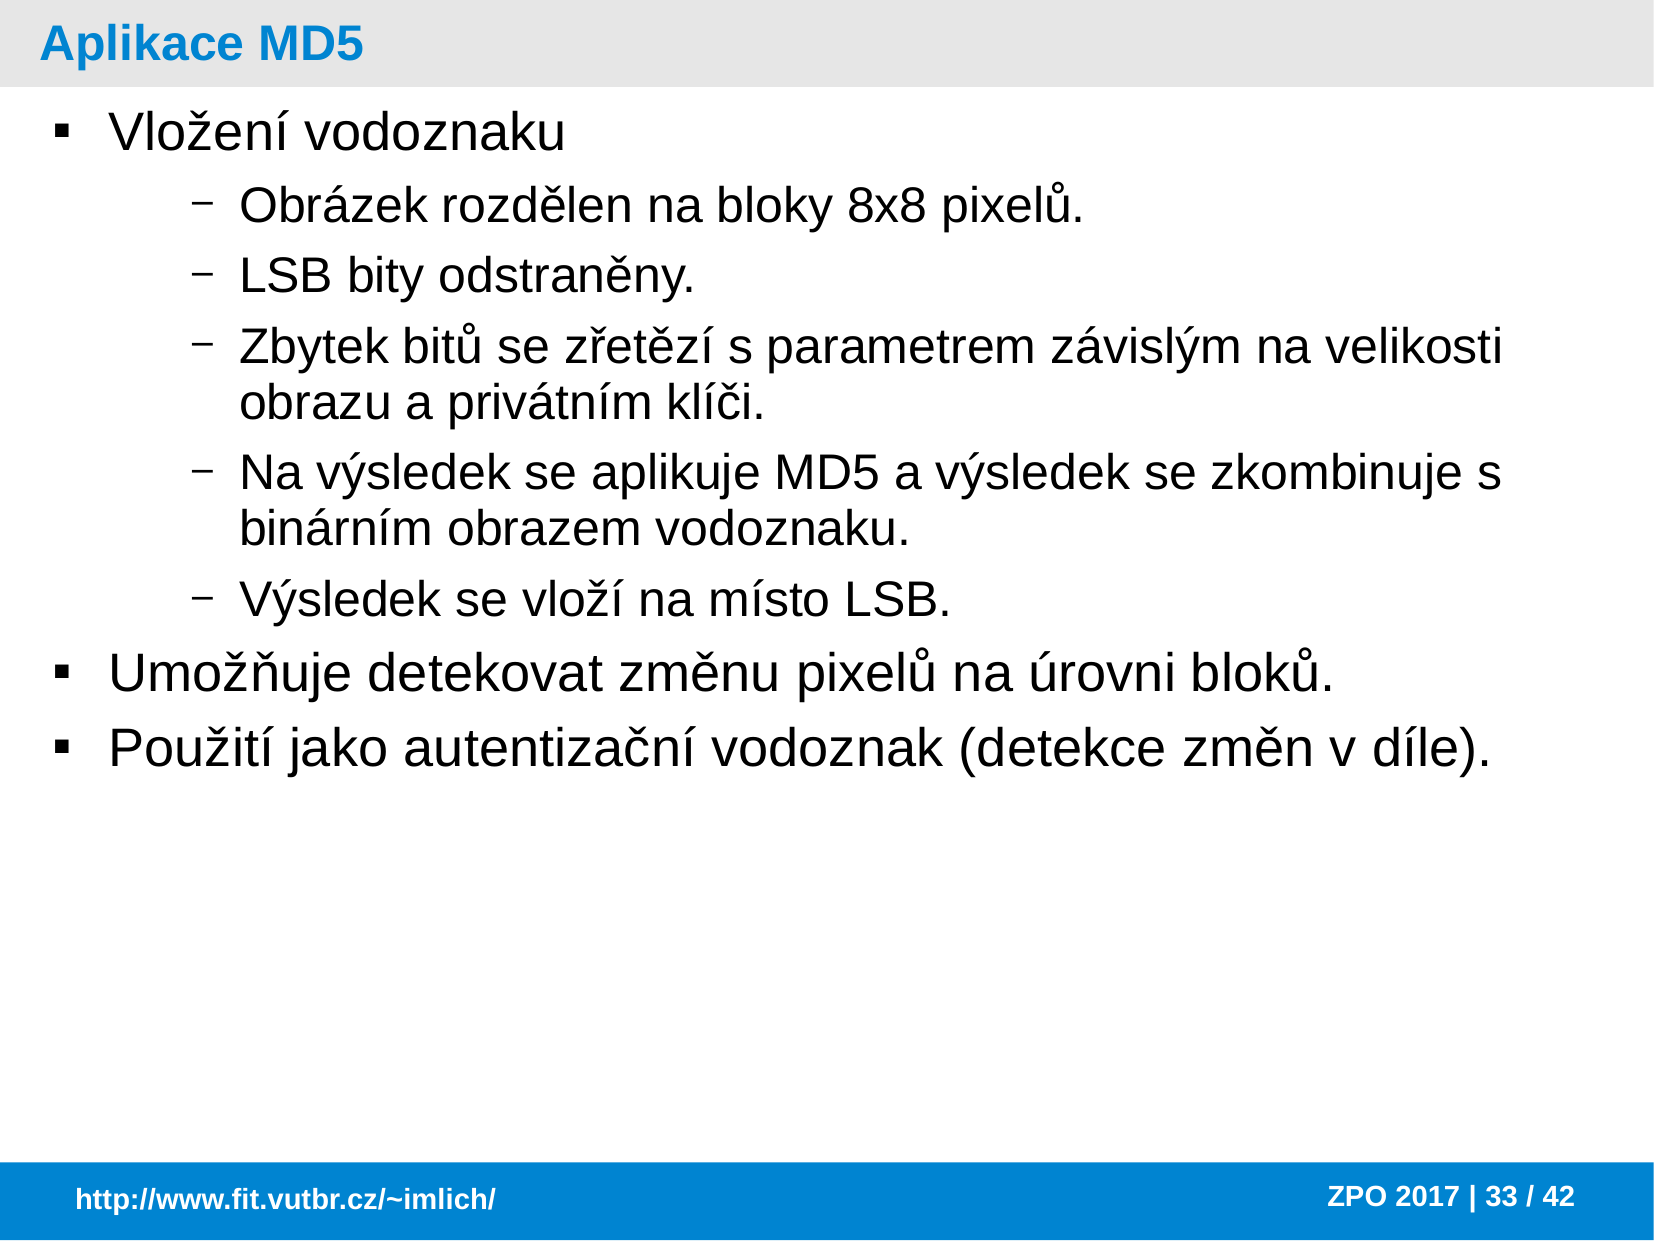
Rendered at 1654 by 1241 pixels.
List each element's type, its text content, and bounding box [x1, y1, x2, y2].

title Aplikace MD5 [39, 5, 1615, 81]
list Vložení vodoznaku Obrázek rozdělen na bloky 8x8 pixelů. LSB bity odstraněny. Zbytek bitů se zřetězí s parametrem závislým na velikosti obrazu a privátním klíči. Na výsledek se aplikuje MD5 a výsledek se zkombinuje s binárním obrazem vodoznaku. Výsledek se vloží na místo LSB. Umožňuje detekovat změnu pixelů na úrovni bloků. Použití jako autentizační vodoznak (detekce změn v díle). [37, 101, 1613, 1126]
